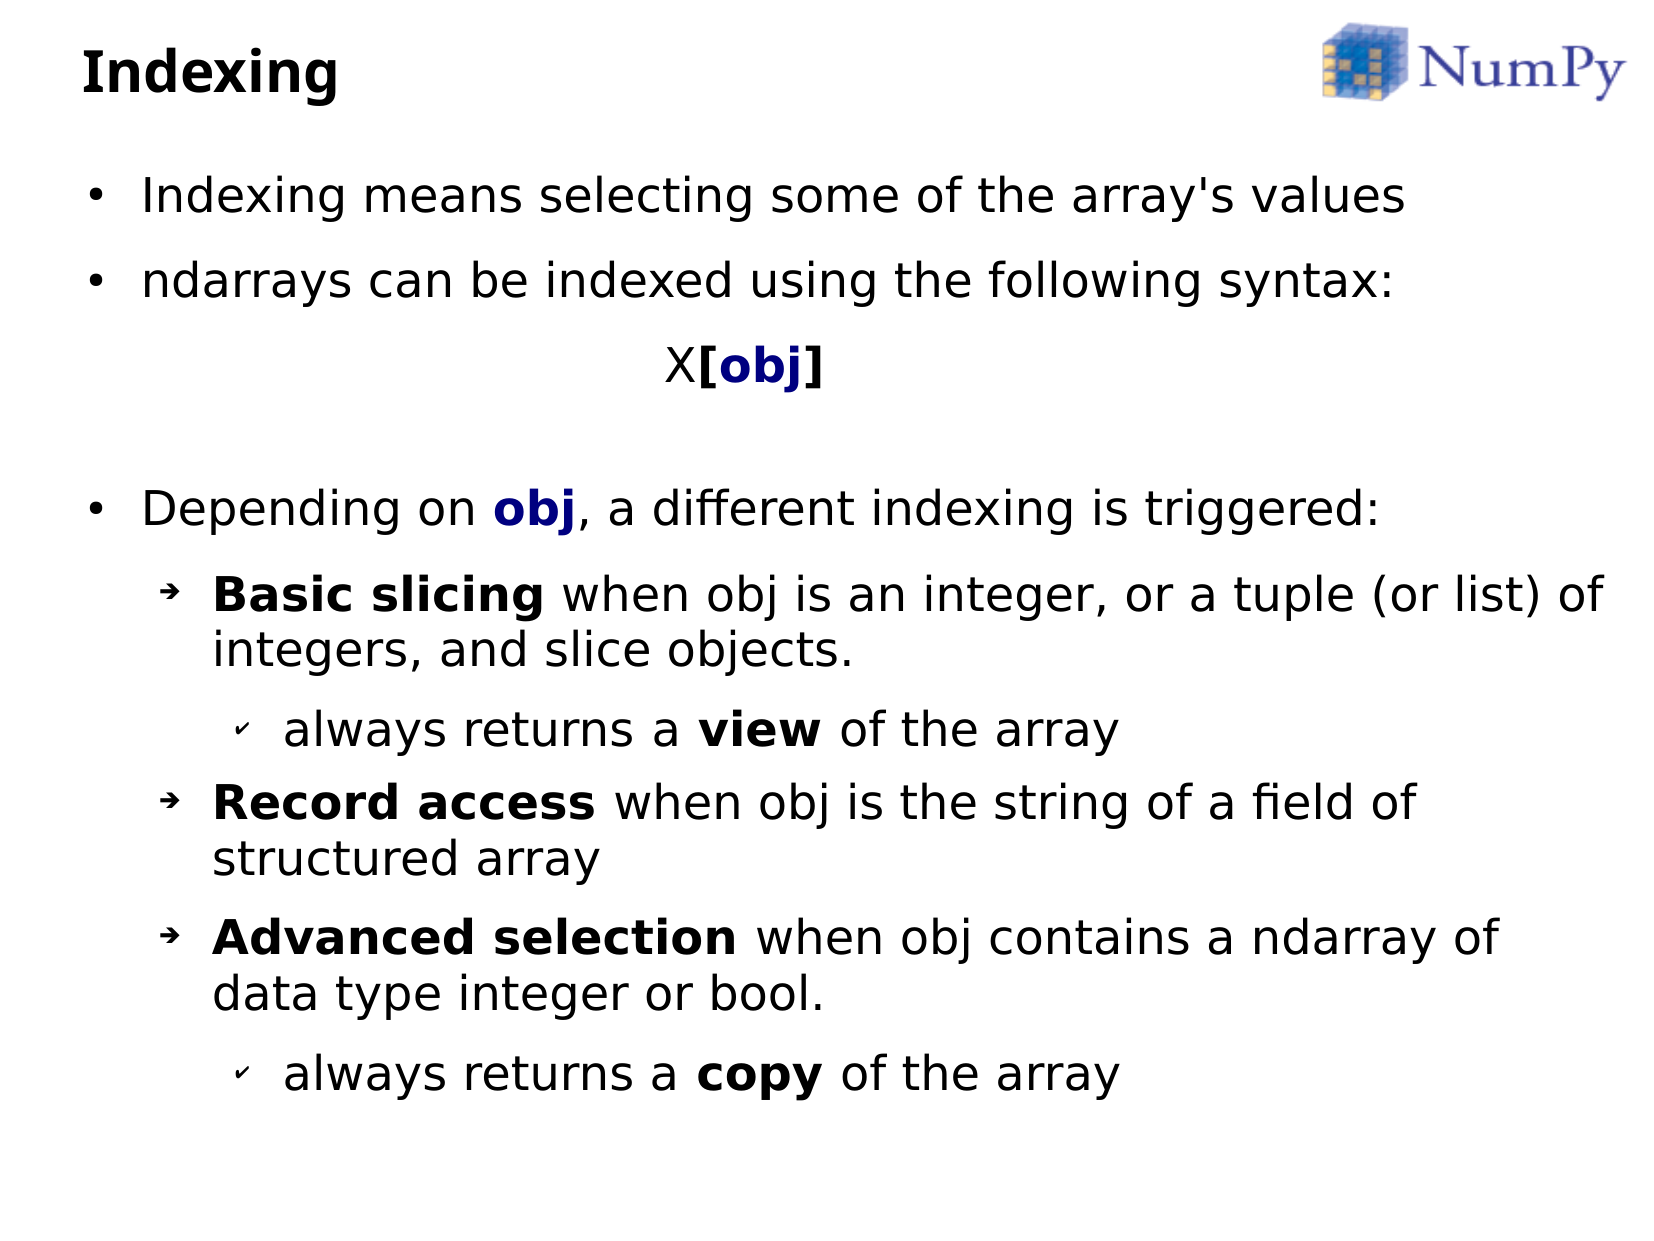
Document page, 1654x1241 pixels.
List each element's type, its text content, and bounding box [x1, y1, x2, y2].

picture [1302, 13, 1635, 113]
list Indexing means selecting some of the array's values ndarrays can be indexed using the following syntax: X[obj] Depending on obj, a different indexing is triggered: Basic slicing when obj is an integer, or a tuple (or list) of integers, and slice objects. always returns a view of the array Record access when obj is the string of a field of structured array Advanced selection when obj contains a ndarray of data type integer or bool. always returns a copy of the array [70, 167, 1613, 1224]
title Indexing [82, 15, 1571, 125]
